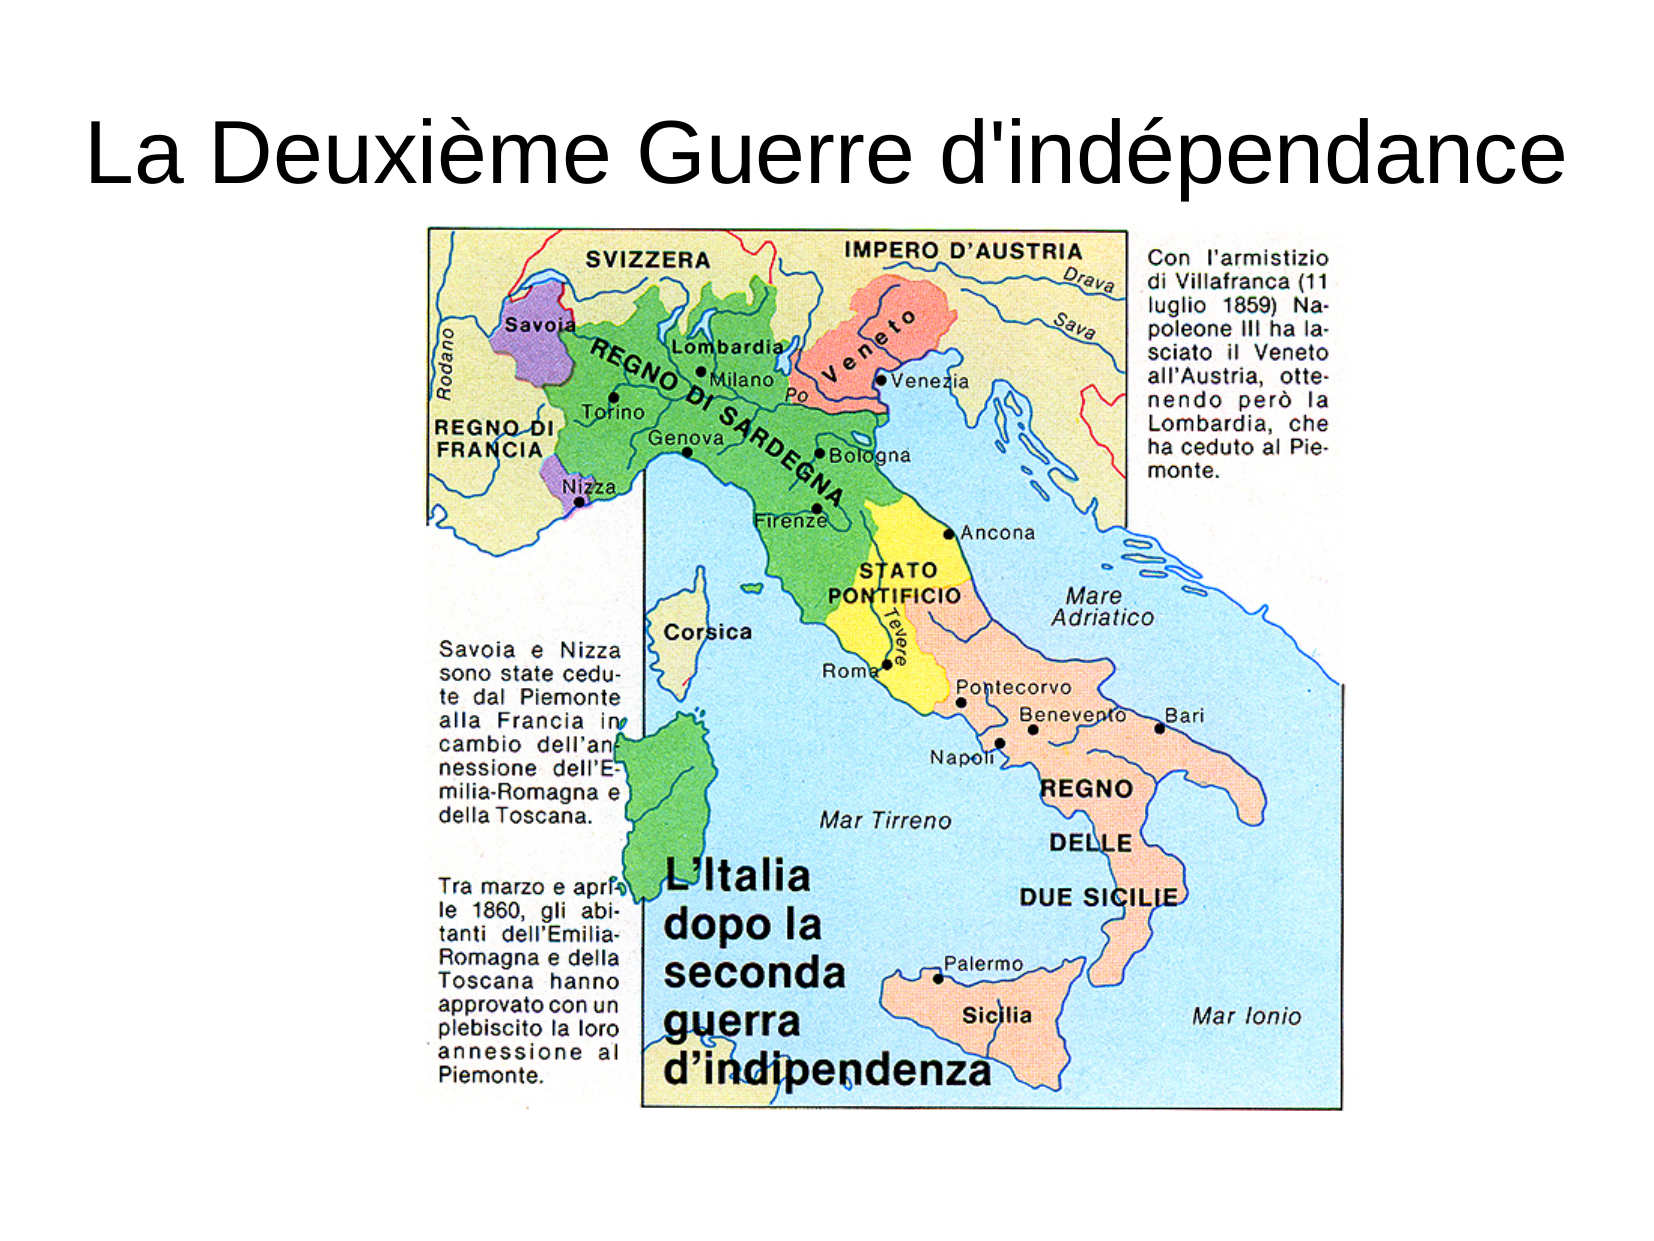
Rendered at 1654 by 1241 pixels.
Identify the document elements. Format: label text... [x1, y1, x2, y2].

picture [413, 221, 1359, 1124]
title La Deuxième Guerre d'indépendance [82, 49, 1571, 257]
